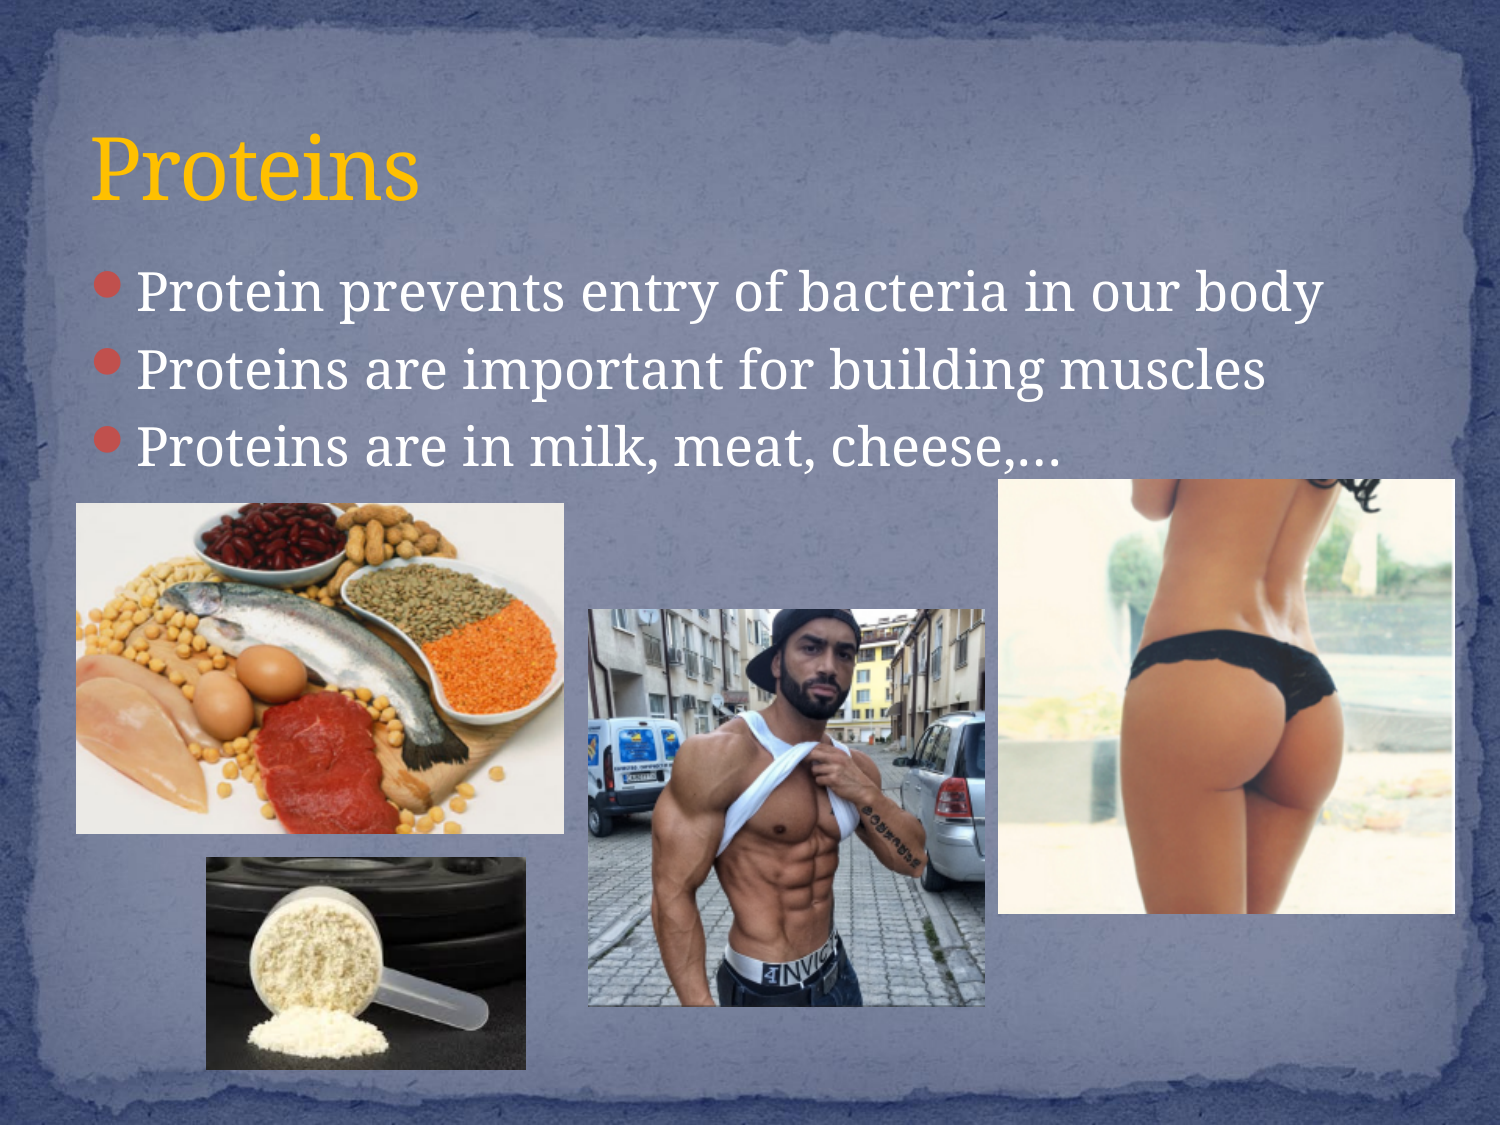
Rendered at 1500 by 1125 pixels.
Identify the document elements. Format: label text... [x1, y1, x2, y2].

title Proteins [75, 24, 1425, 225]
picture [0, 0, 1500, 1125]
list Protein prevents entry of bacteria in our body Proteins are important for building muscles Proteins are in milk, meat, cheese,… [75, 249, 1425, 1000]
